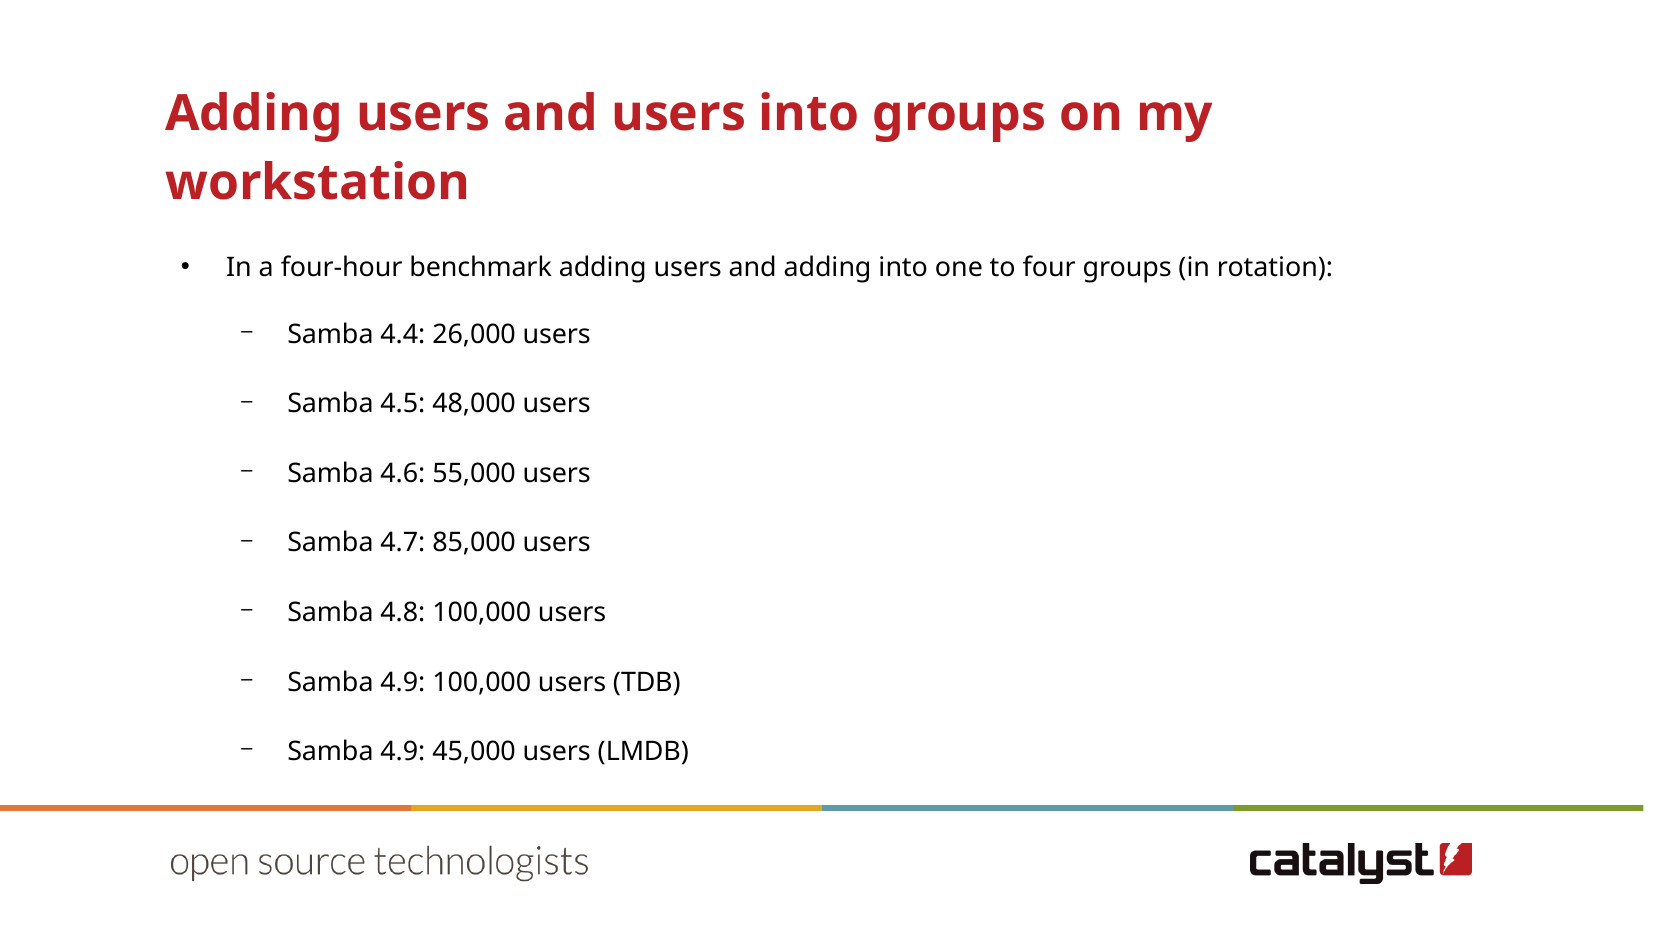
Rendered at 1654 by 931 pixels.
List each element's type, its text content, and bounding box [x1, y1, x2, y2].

list In a four-hour benchmark adding users and adding into one to four groups (in rotation): Samba 4.4: 26,000 users Samba 4.5: 48,000 users Samba 4.6: 55,000 users Samba 4.7: 85,000 users Samba 4.8: 100,000 users Samba 4.9: 100,000 users (TDB) Samba 4.9: 45,000 users (LMDB) [165, 230, 1489, 770]
picture [0, 805, 1644, 884]
title Adding users and users into groups on my workstation [165, 68, 1489, 224]
